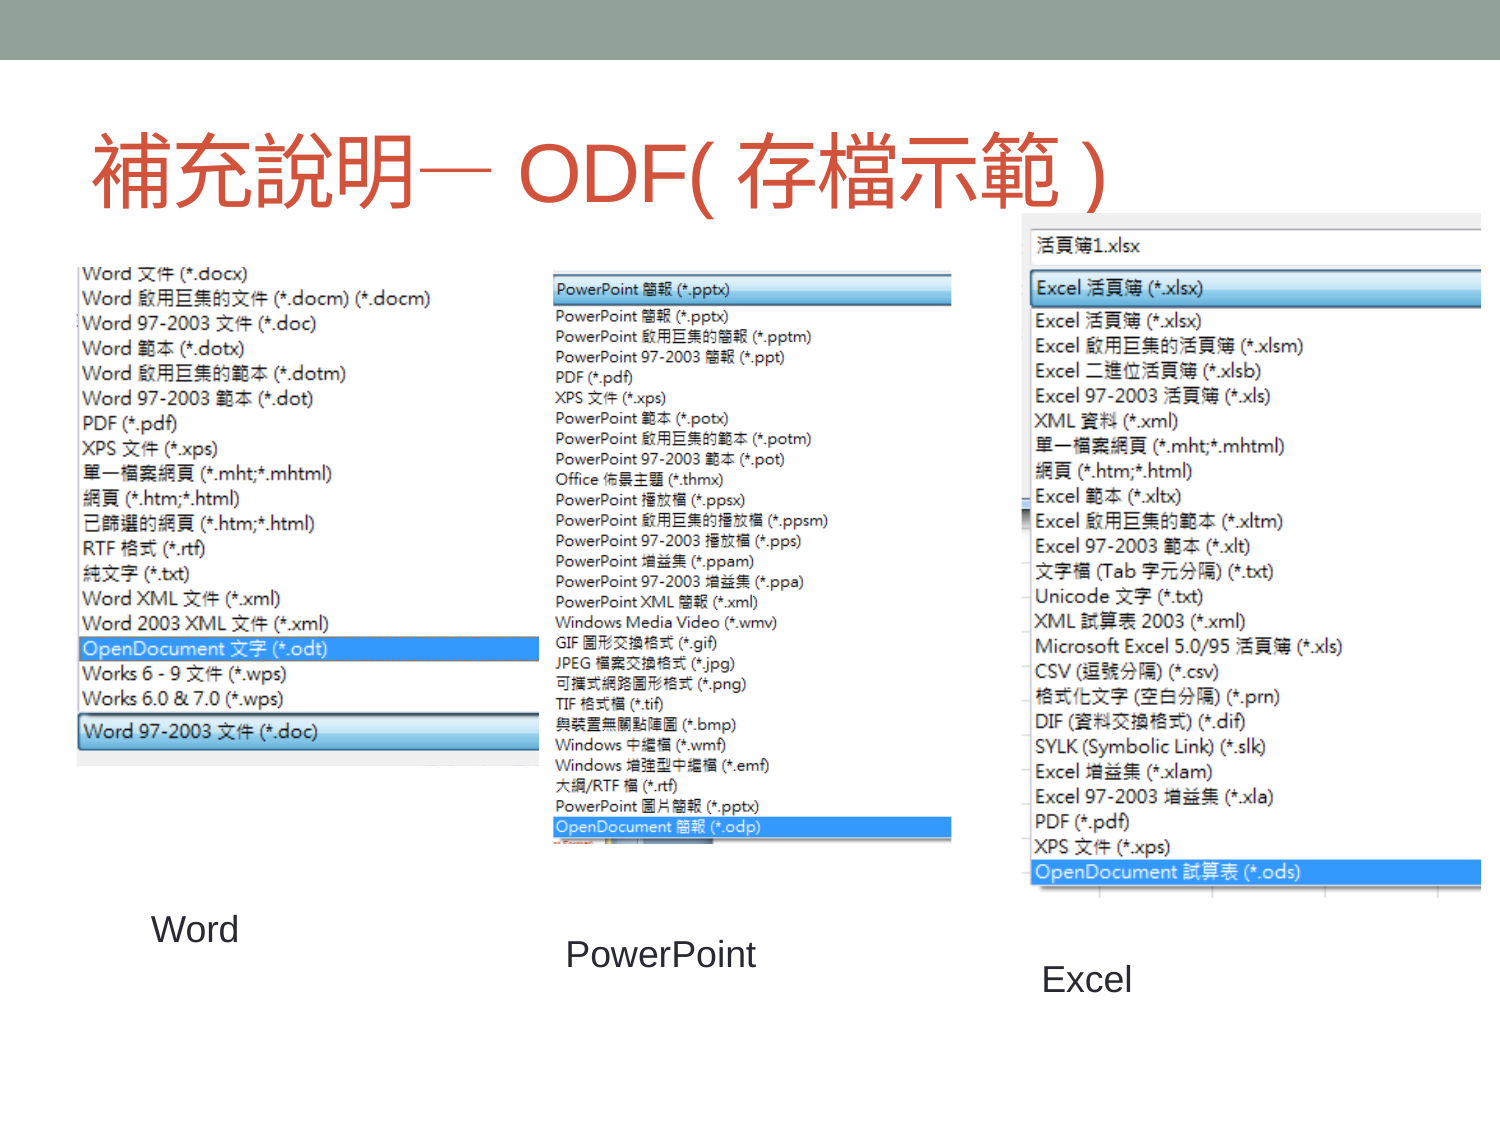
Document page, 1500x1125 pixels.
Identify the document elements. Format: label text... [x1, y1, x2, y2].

text_box PowerPoint [550, 922, 823, 983]
text_box Excel [1026, 947, 1298, 1008]
title 補充說明—ODF(存檔示範) [75, 87, 1426, 251]
text_box Word [135, 897, 408, 958]
picture [1021, 213, 1482, 898]
picture [76, 267, 539, 766]
picture [553, 267, 952, 844]
